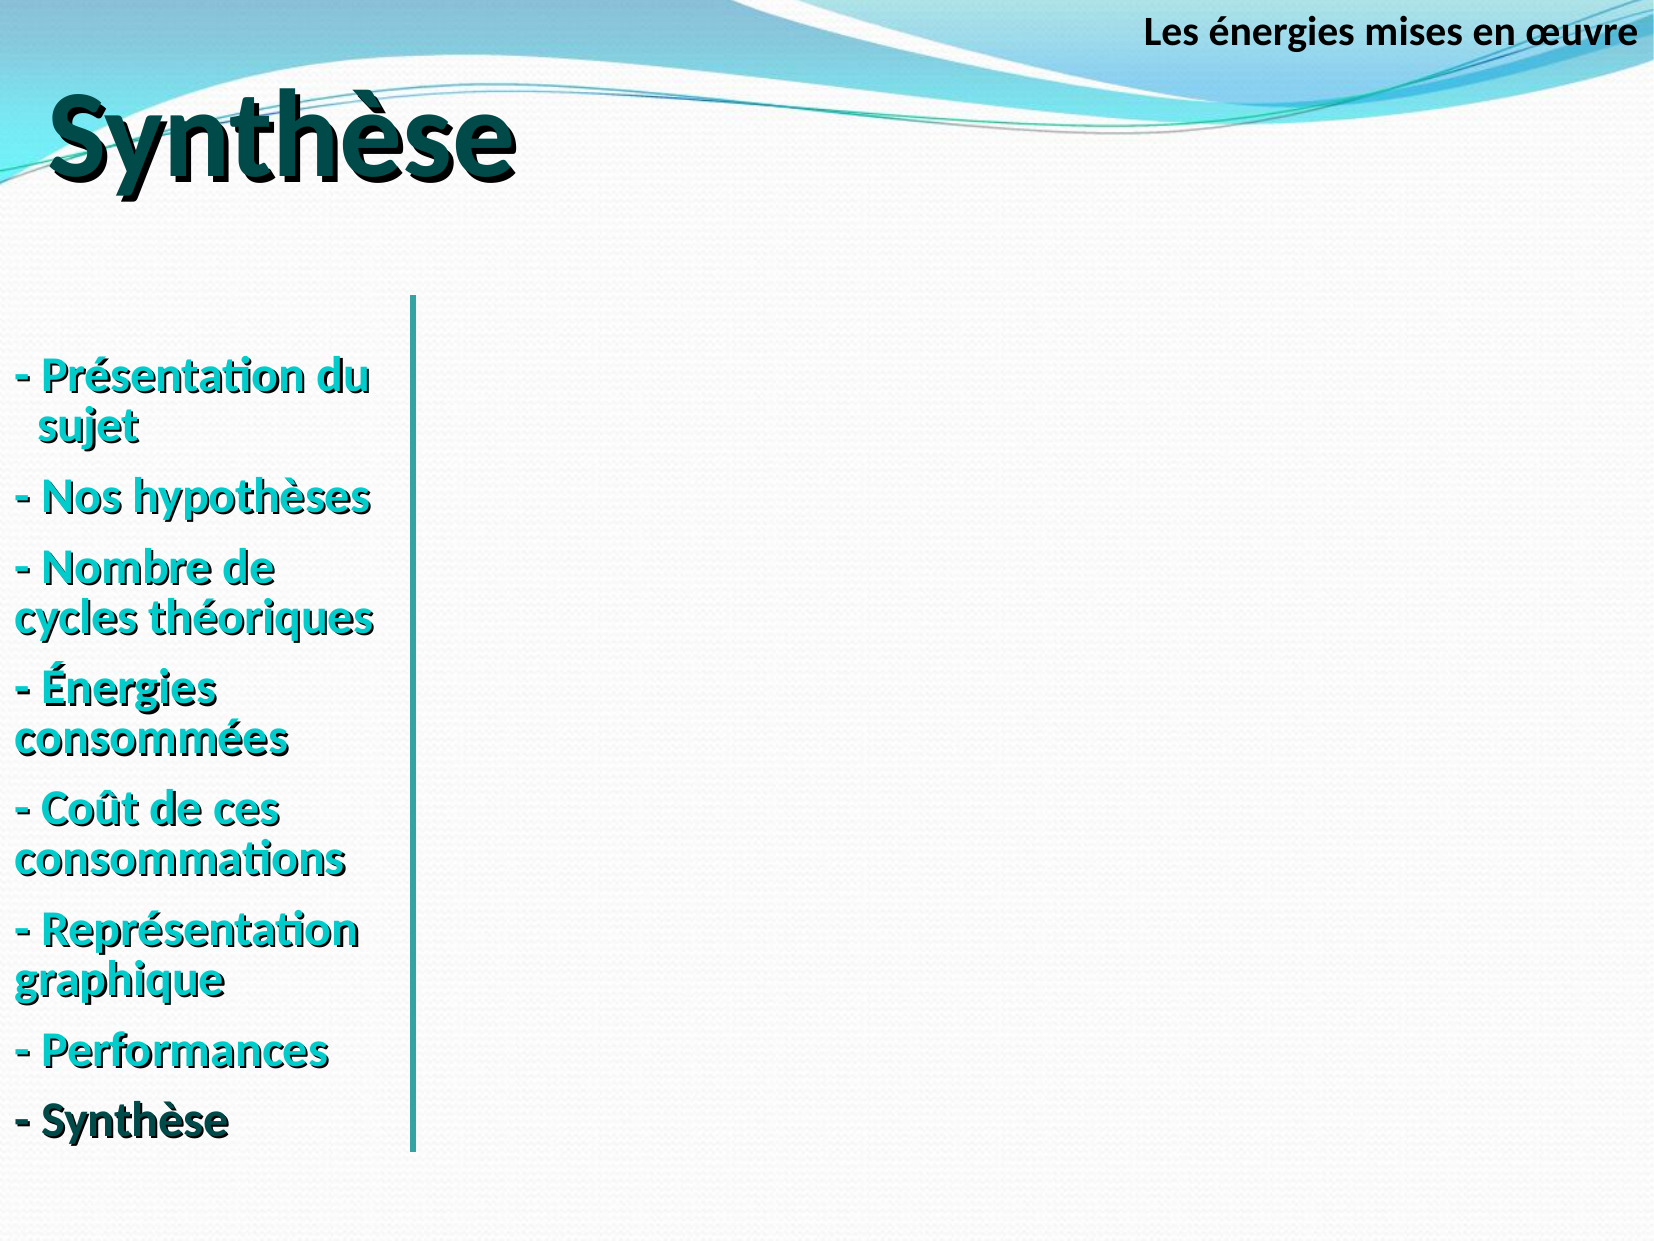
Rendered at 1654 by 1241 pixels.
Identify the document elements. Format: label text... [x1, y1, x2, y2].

text_box Synthèse [29, 59, 1654, 233]
text_box Les énergies mises en œuvre [265, 2, 1654, 69]
text_box - Présentation du sujet - Nos hypothèses - Nombre de cycles théoriques - Énergies consommées - Coût de ces consommations - Représentation graphique - Performances - Synthèse [0, 259, 414, 1241]
picture [0, 0, 1654, 1241]
